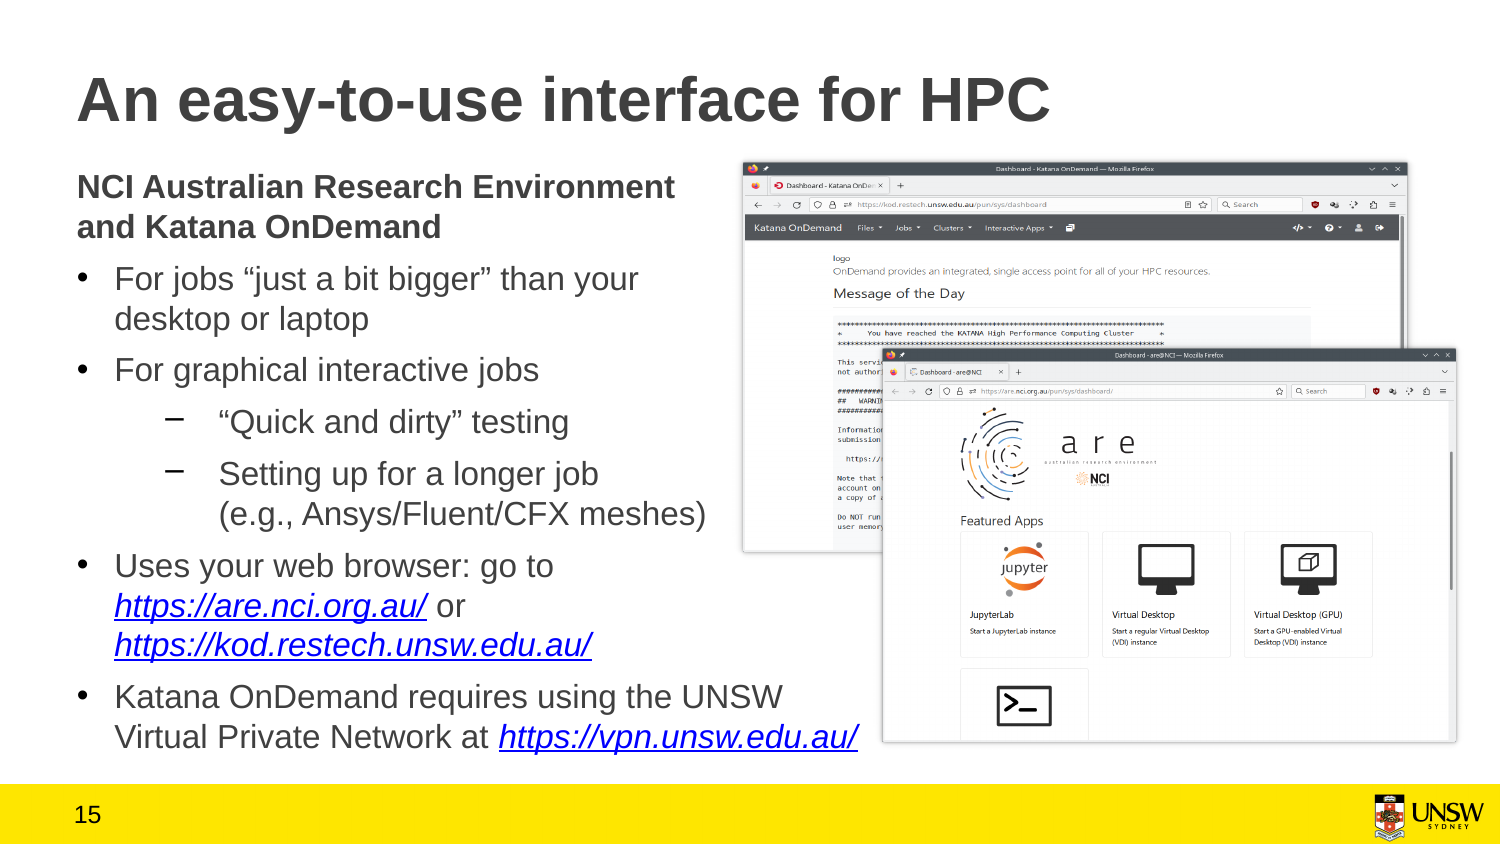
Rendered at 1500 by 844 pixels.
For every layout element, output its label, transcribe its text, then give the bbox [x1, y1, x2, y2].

text_box <number> [59, 791, 219, 839]
title An easy-to-use interface for HPC [76, 59, 1427, 136]
picture [732, 153, 1465, 751]
list NCI Australian Research Environment and Katana OnDemand For jobs “just a bit bigger” than your desktop or laptop For graphical interactive jobs “Quick and dirty” testing Setting up for a longer job (e.g., Ansys/Fluent/CFX meshes) Uses your web browser: go to https://are.nci.org.au/ or https://kod.restech.unsw.edu.au/ Katana OnDemand requires using the UNSW Virtual Private Network at https://vpn.unsw.edu.au/ [76, 165, 1424, 756]
picture [0, 784, 1500, 844]
